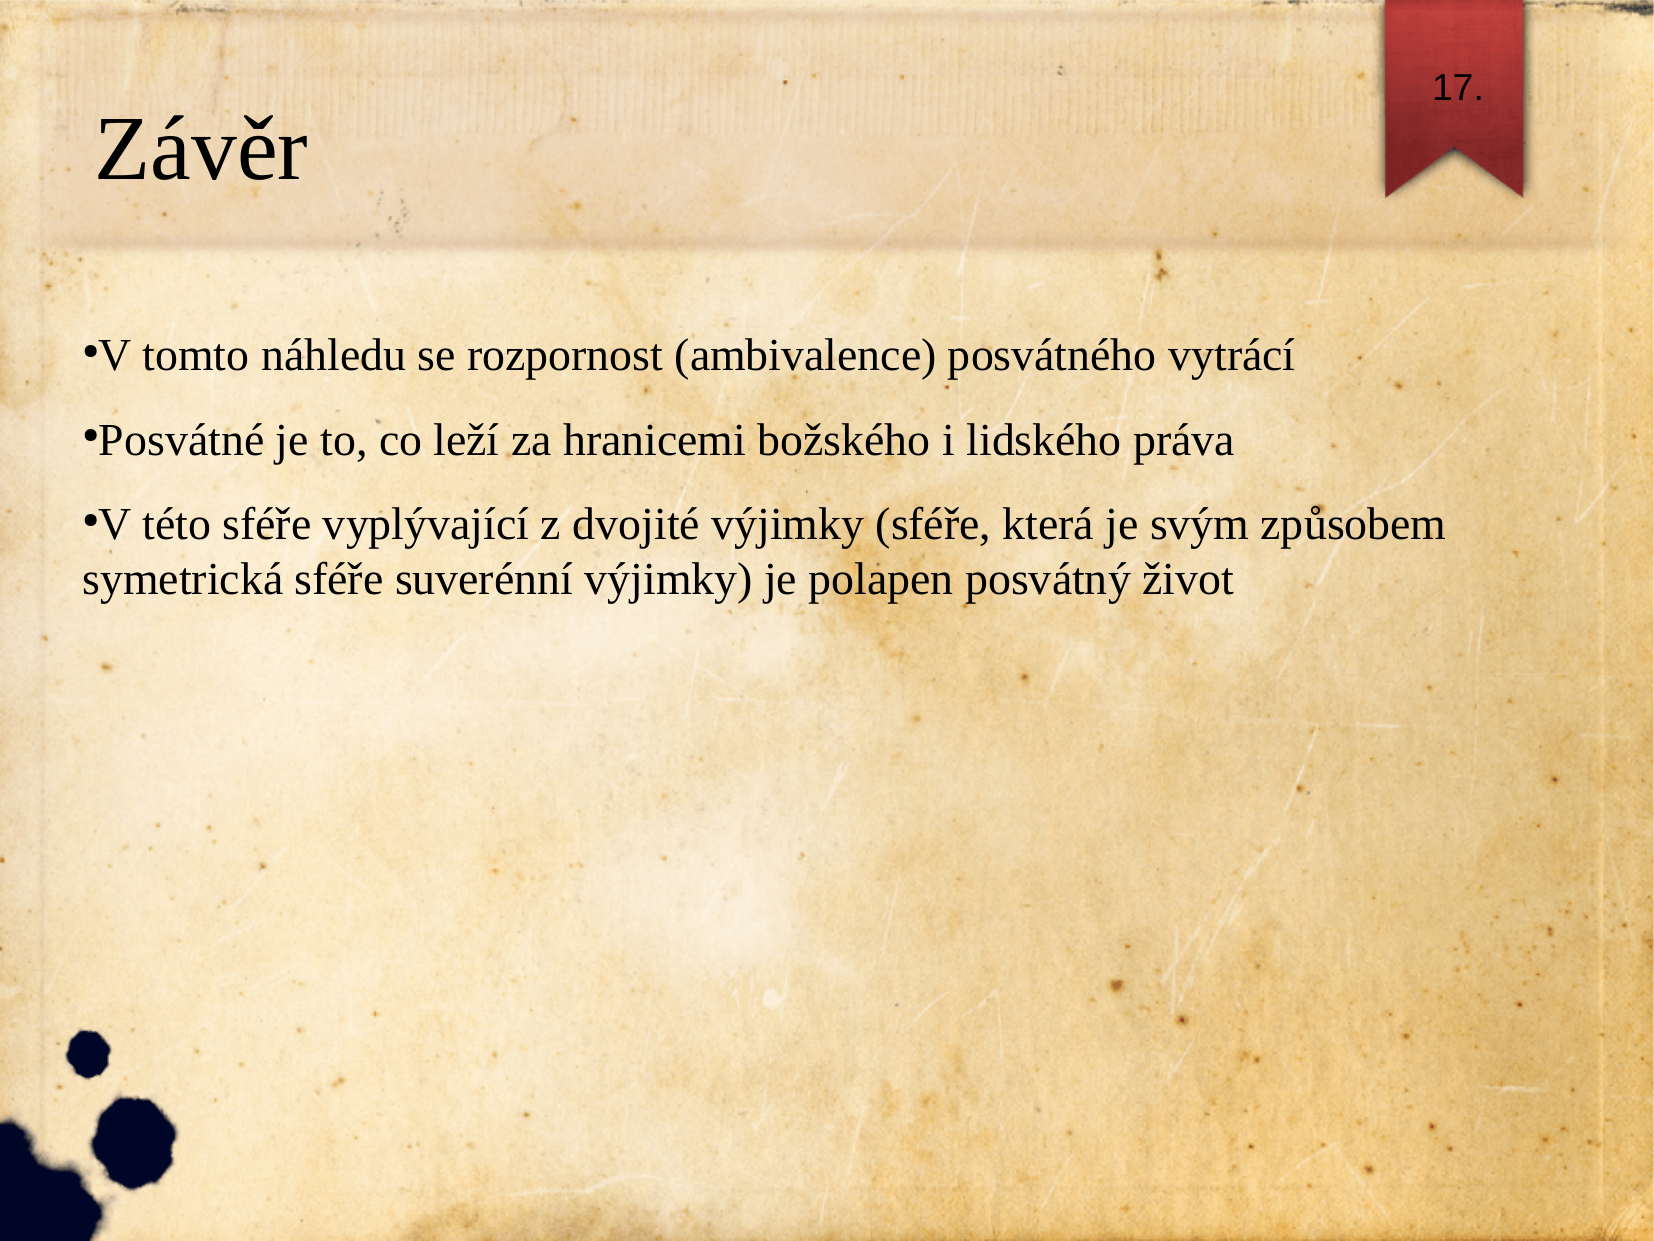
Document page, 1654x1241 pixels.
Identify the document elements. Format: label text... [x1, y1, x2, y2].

text_box 17. [1417, 59, 1506, 116]
list V tomto náhledu se rozpornost (ambivalence) posvátného vytrácí Posvátné je to, co leží za hranicemi božského i lidského práva V této sféře vyplývající z dvojité výjimky (sféře, která je svým způsobem symetrická sféře suverénní výjimky) je polapen posvátný život [82, 324, 1538, 1045]
title Závěr [94, 49, 1359, 237]
